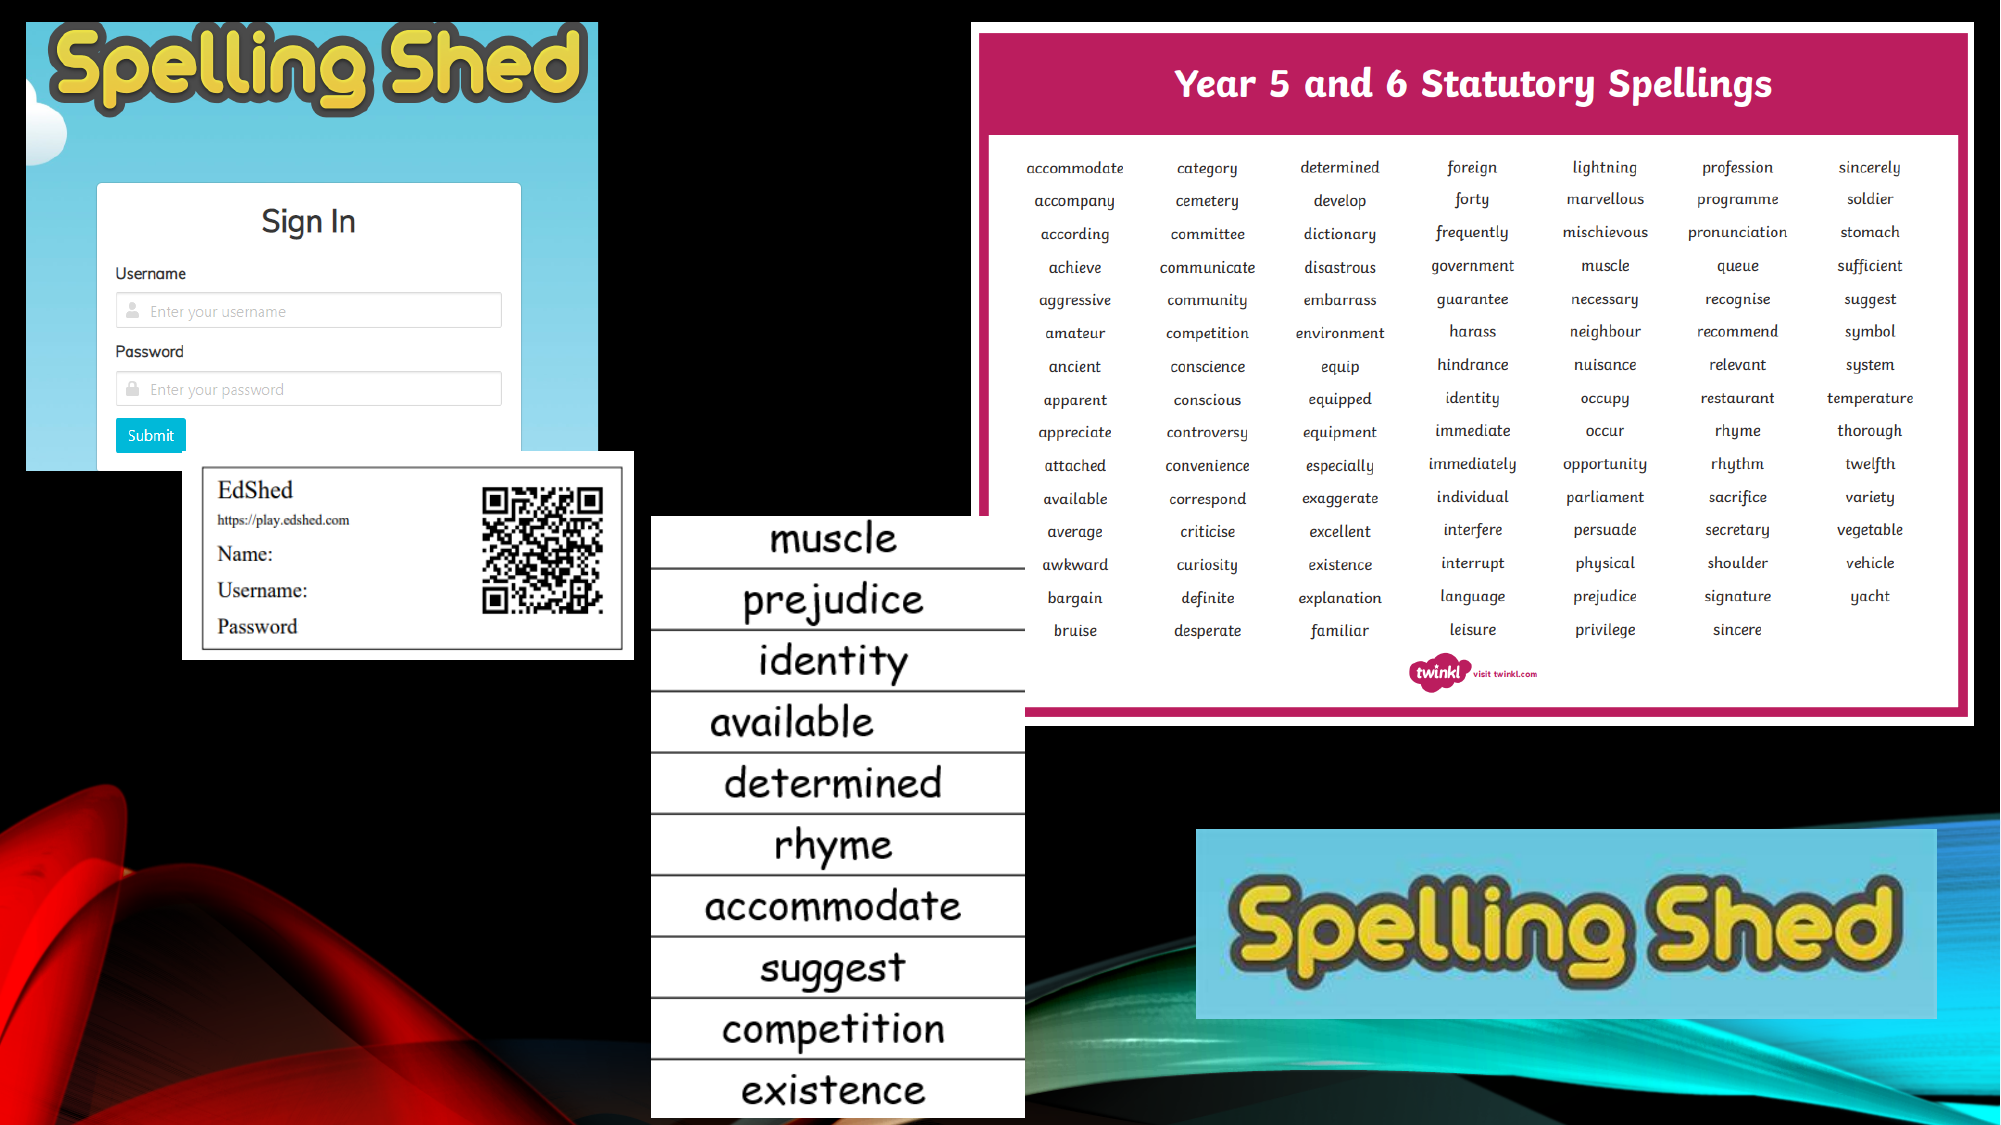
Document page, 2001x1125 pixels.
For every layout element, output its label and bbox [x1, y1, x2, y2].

picture [0, 22, 2000, 1125]
text_box [0, 0, 2000, 782]
picture [26, 22, 634, 660]
